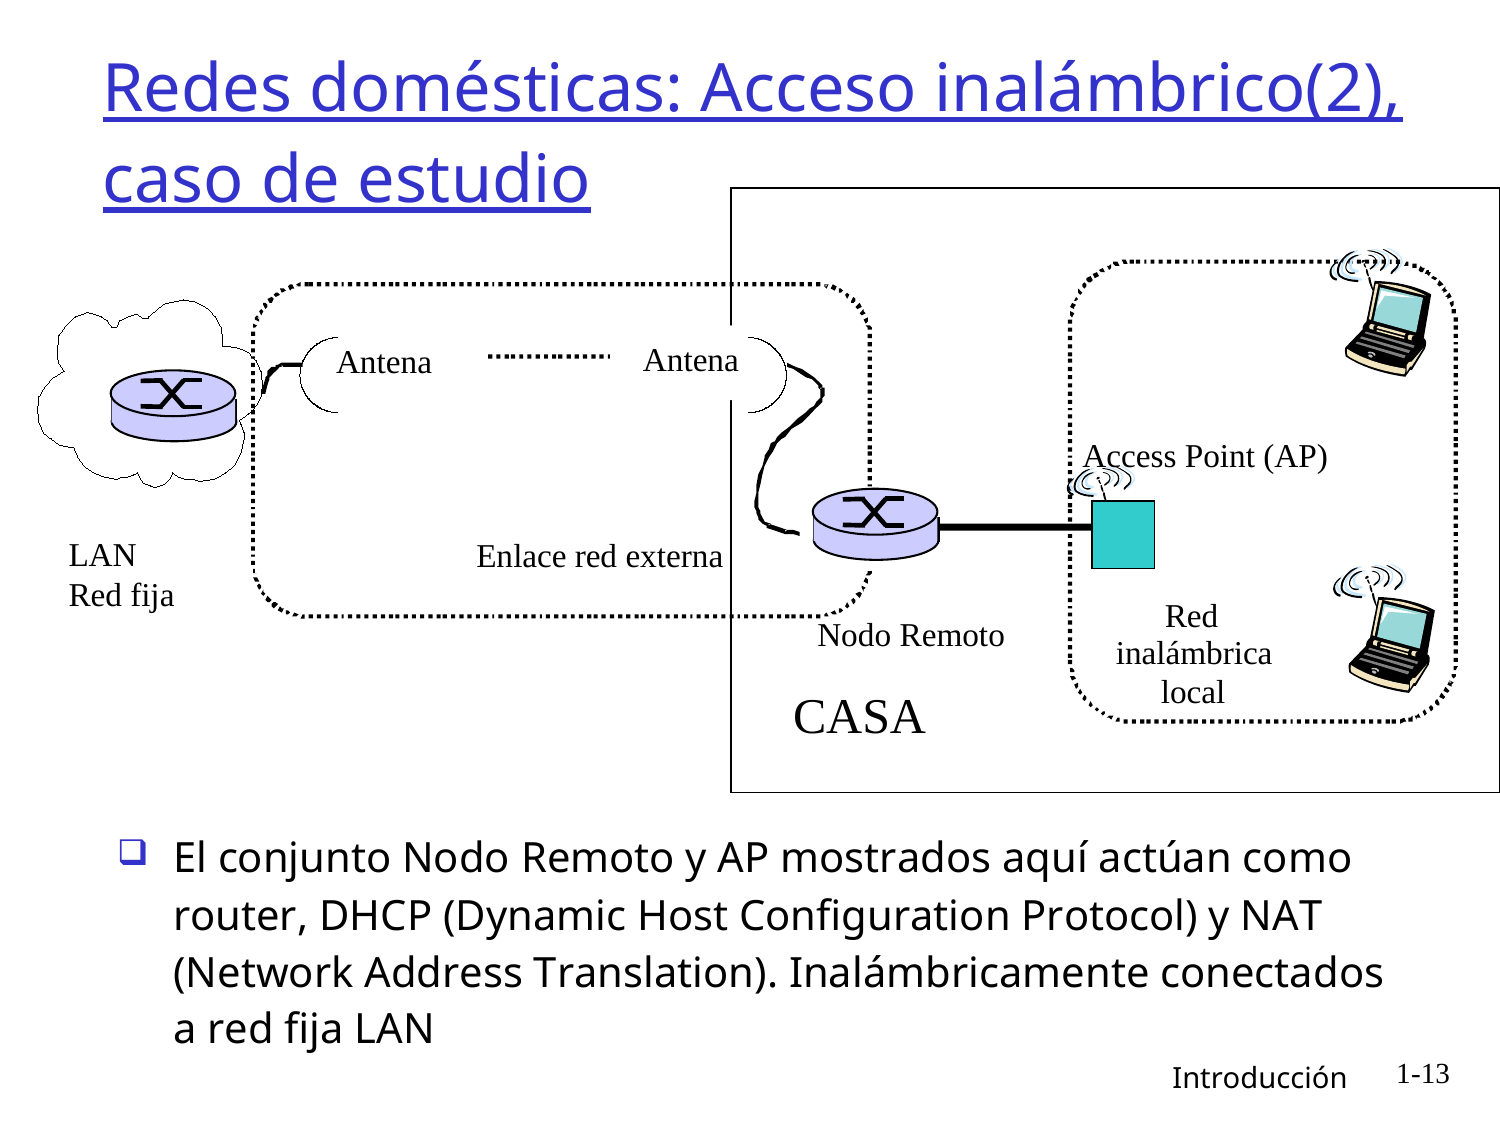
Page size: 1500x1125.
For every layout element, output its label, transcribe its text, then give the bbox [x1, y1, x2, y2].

text_box [277, 606, 284, 613]
text_box [1070, 302, 1077, 310]
text_box [256, 583, 262, 590]
text_box [263, 302, 268, 310]
picture [1066, 464, 1155, 569]
text_box [851, 597, 856, 605]
text_box [1414, 713, 1421, 720]
text_box [830, 284, 837, 291]
picture [1329, 246, 1432, 377]
text_box [254, 315, 260, 322]
text_box [288, 284, 295, 291]
text_box Red [1164, 593, 1219, 630]
text_box [855, 591, 862, 598]
list El conjunto Nodo Remoto y AP mostrados aquí actúan como router, DHCP (Dynamic Host Configuration Protocol) y NAT (Network Address Translation). Inalámbricamente conectados a red fija LAN [102, 820, 1428, 1053]
text_box [1441, 286, 1448, 293]
text_box [1107, 263, 1112, 271]
text_box [279, 288, 287, 293]
text_box [859, 309, 866, 316]
text_box [267, 296, 274, 303]
picture [1332, 562, 1435, 693]
text_box [1445, 292, 1452, 299]
text_box [855, 302, 862, 310]
text_box inalámbrica [1115, 630, 1273, 671]
text_box Enlace red externa [476, 534, 724, 575]
text_box Antena [335, 340, 433, 381]
text_box [110, 370, 237, 442]
text_box Antena [642, 337, 740, 378]
text_box [1439, 692, 1446, 700]
text_box local [1160, 669, 1226, 710]
text_box [1443, 686, 1450, 693]
text_box [601, 311, 825, 536]
text_box LAN Red fija [68, 533, 176, 613]
text_box [1449, 300, 1454, 308]
text_box [1086, 276, 1093, 283]
text_box [1447, 680, 1454, 687]
text_box [1428, 705, 1434, 712]
text_box [265, 595, 272, 603]
text_box [1400, 717, 1407, 724]
text_box [1092, 501, 1155, 569]
text_box [1082, 694, 1087, 702]
text_box [1437, 280, 1444, 287]
text_box Nodo Remoto [817, 612, 1006, 653]
text_box [1425, 270, 1431, 277]
text_box [262, 313, 487, 417]
text_box [1092, 272, 1100, 279]
text_box [304, 282, 313, 287]
text_box [1435, 698, 1440, 706]
title Redes domésticas: Acceso inalámbrico(2), caso de estudio [87, 36, 1430, 226]
text_box CASA [778, 676, 942, 752]
text_box [271, 602, 278, 609]
text_box [801, 484, 1066, 569]
text_box [1430, 275, 1438, 281]
text_box Access Point (AP) [1082, 434, 1329, 475]
text_box [1098, 267, 1105, 273]
